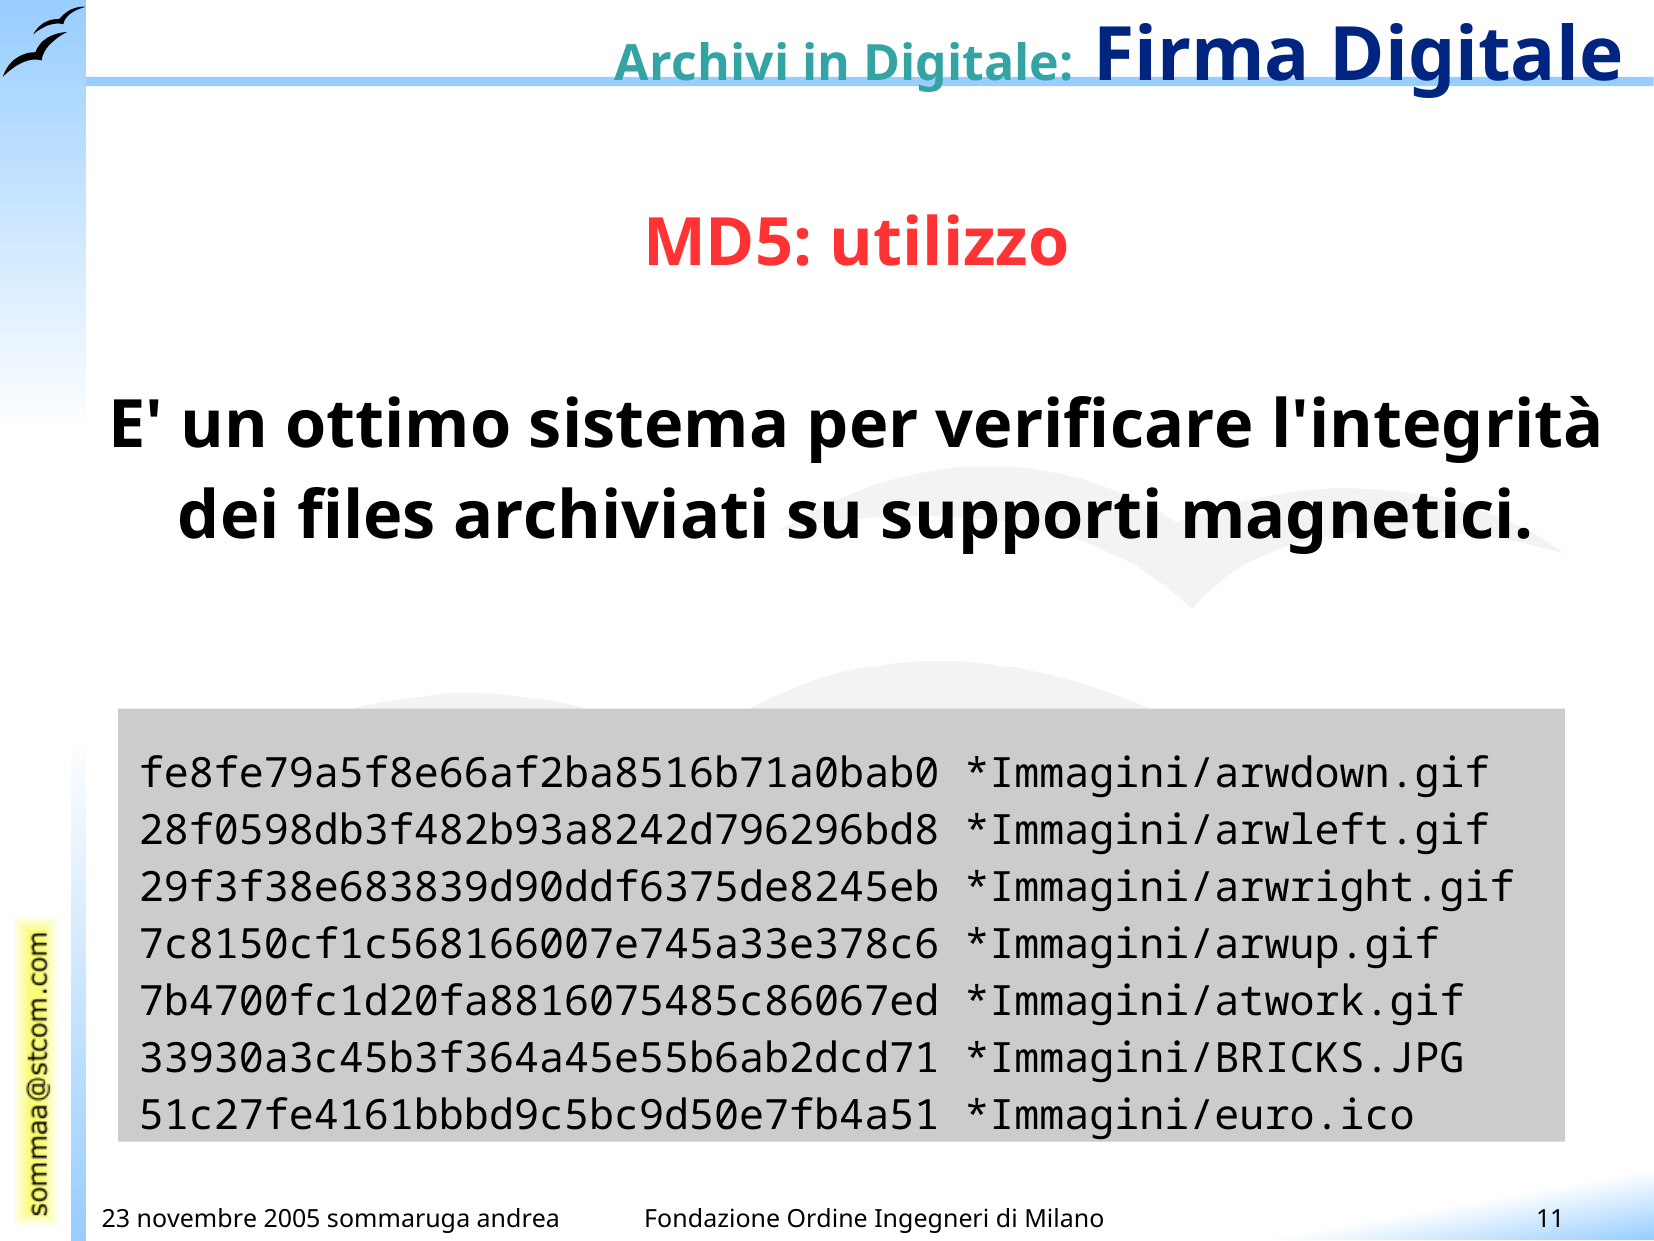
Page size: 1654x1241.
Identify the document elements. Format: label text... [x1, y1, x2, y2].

subtitle MD5: utilizzo E' un ottimo sistema per verificare l'integrità dei files archiviati su supporti magnetici. [85, 134, 1628, 1163]
list fe8fe79a5f8e66af2ba8516b71a0bab0 *Immagini/arwdown.gif 28f0598db3f482b93a8242d796296bd8 *Immagini/arwleft.gif 29f3f38e683839d90ddf6375de8245eb *Immagini/arwright.gif 7c8150cf1c568166007e745a33e378c6 *Immagini/arwup.gif 7b4700fc1d20fa8816075485c86067ed *Immagini/atwork.gif 33930a3c45b3f364a45e55b6ab2dcd71 *Immagini/BRICKS.JPG 51c27fe4161bbbd9c5bc9d50e7fb4a51 *Immagini/euro.ico [118, 708, 1565, 1093]
title Archivi in Digitale: Firma Digitale [85, 0, 1654, 104]
picture [12, 915, 60, 1228]
